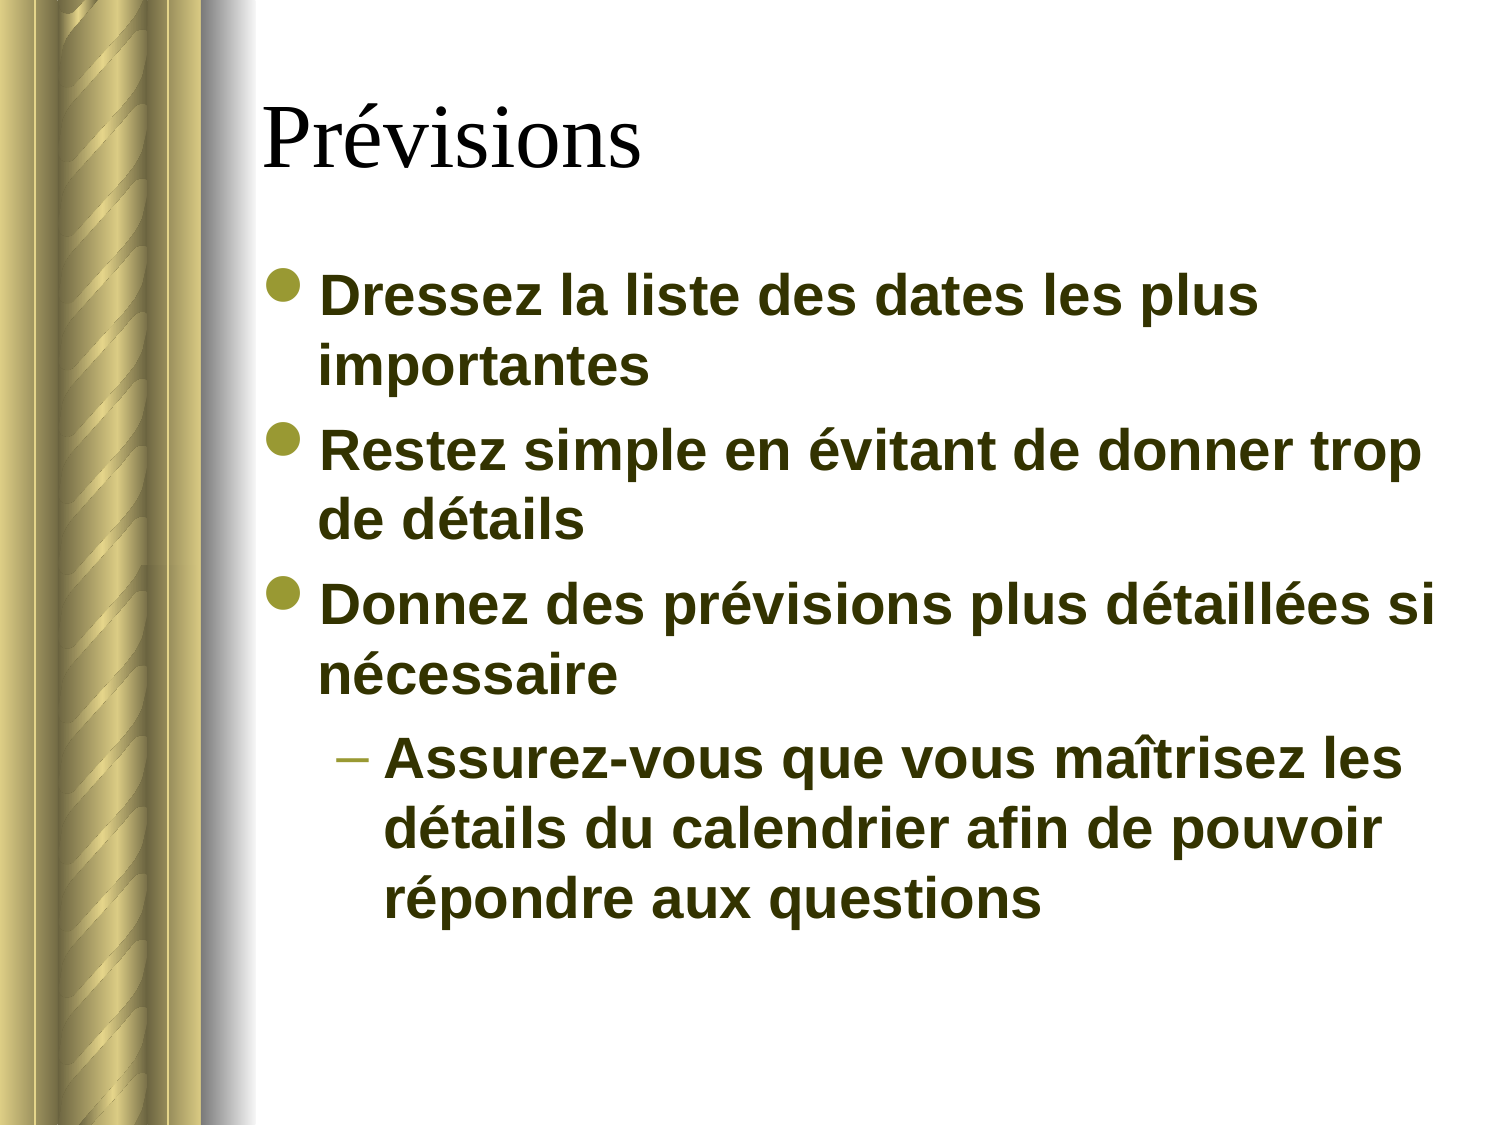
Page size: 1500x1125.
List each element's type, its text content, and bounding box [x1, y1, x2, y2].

title Prévisions [246, 37, 1476, 225]
list Dressez la liste des dates les plus importantes Restez simple en évitant de donner trop de détails Donnez des prévisions plus détaillées si nécessaire Assurez-vous que vous maîtrisez les détails du calendrier afin de pouvoir répondre aux questions [246, 249, 1476, 1024]
